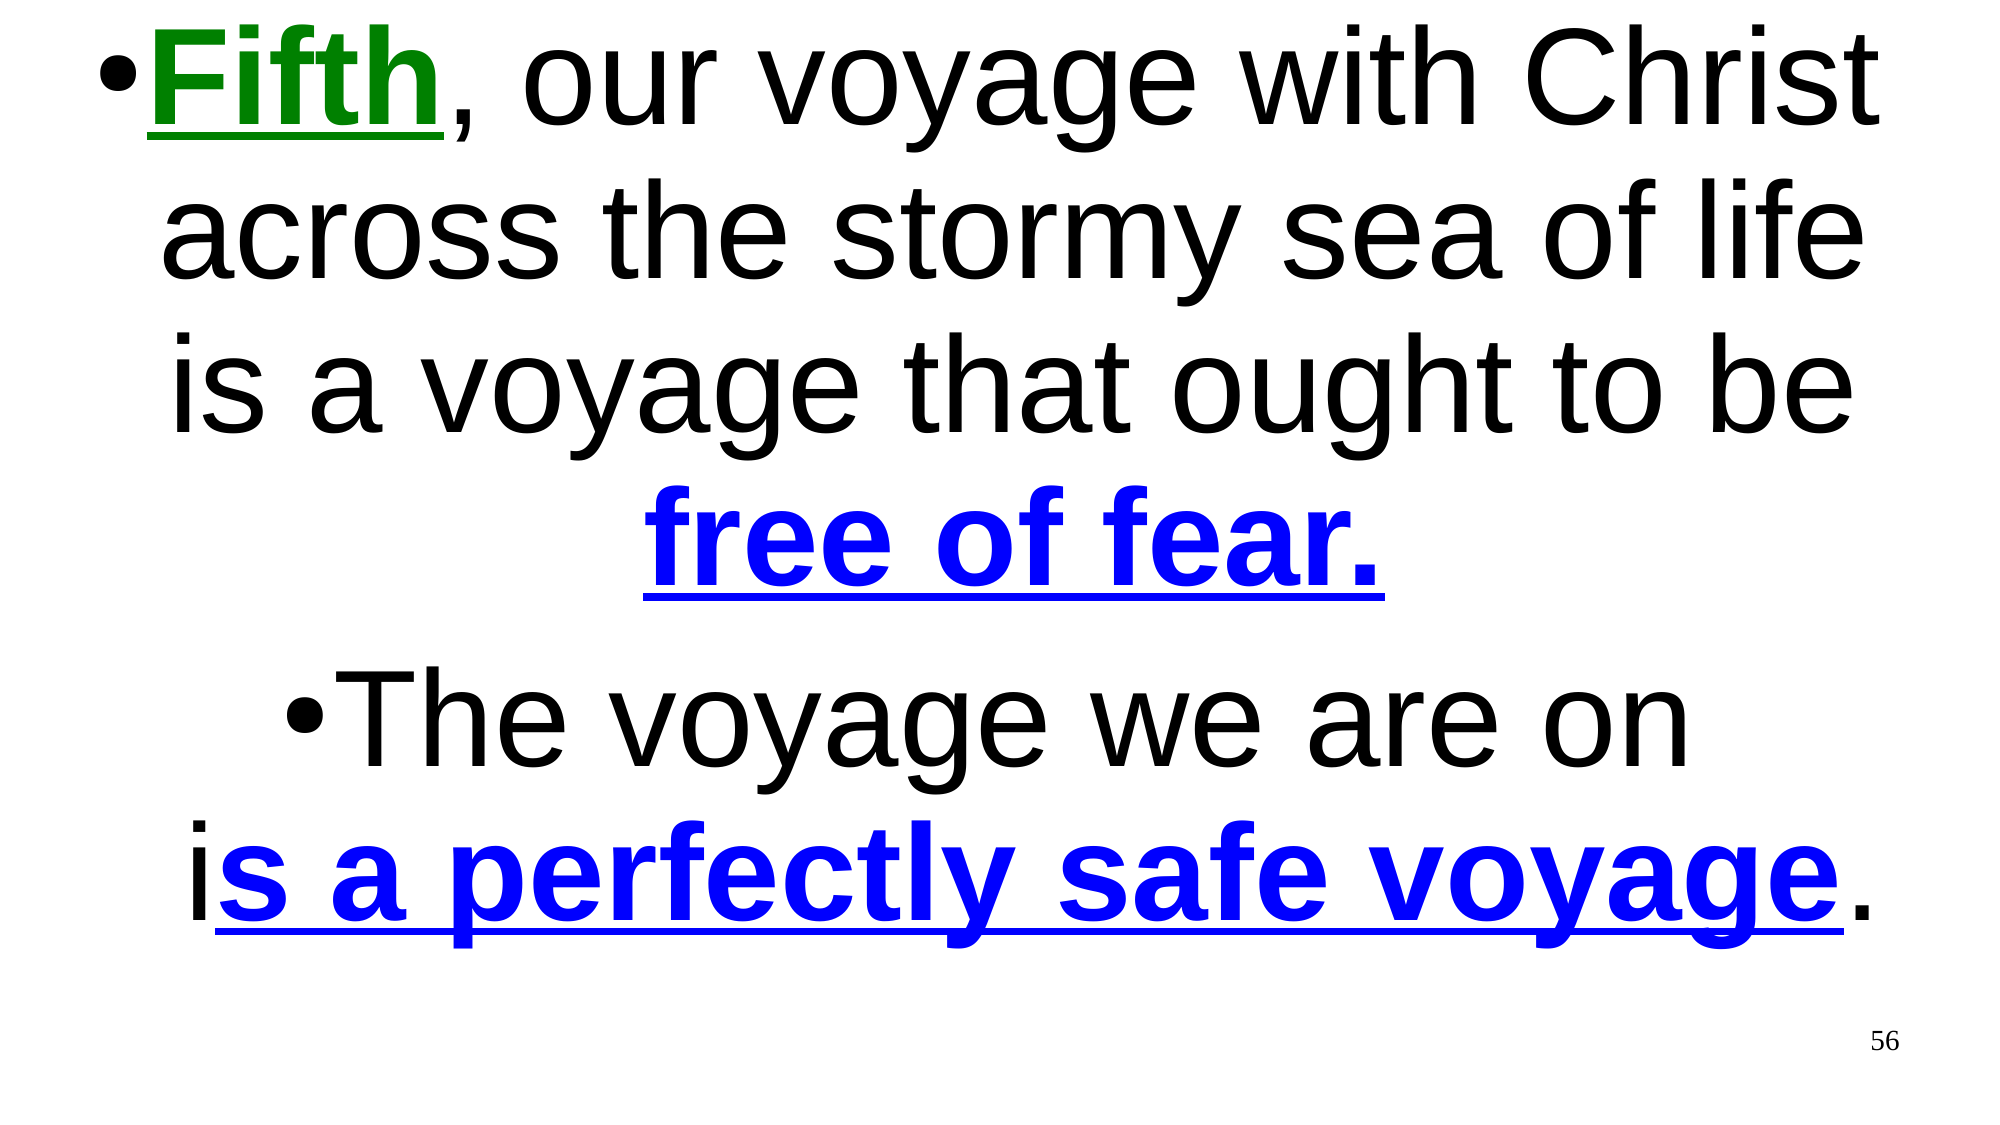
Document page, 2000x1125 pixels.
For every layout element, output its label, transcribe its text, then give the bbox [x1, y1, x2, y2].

list Fifth, our voyage with Christ across the stormy sea of life is a voyage that ought to be free of fear. The voyage we are on is a perfectly safe voyage. [0, 0, 1996, 1123]
